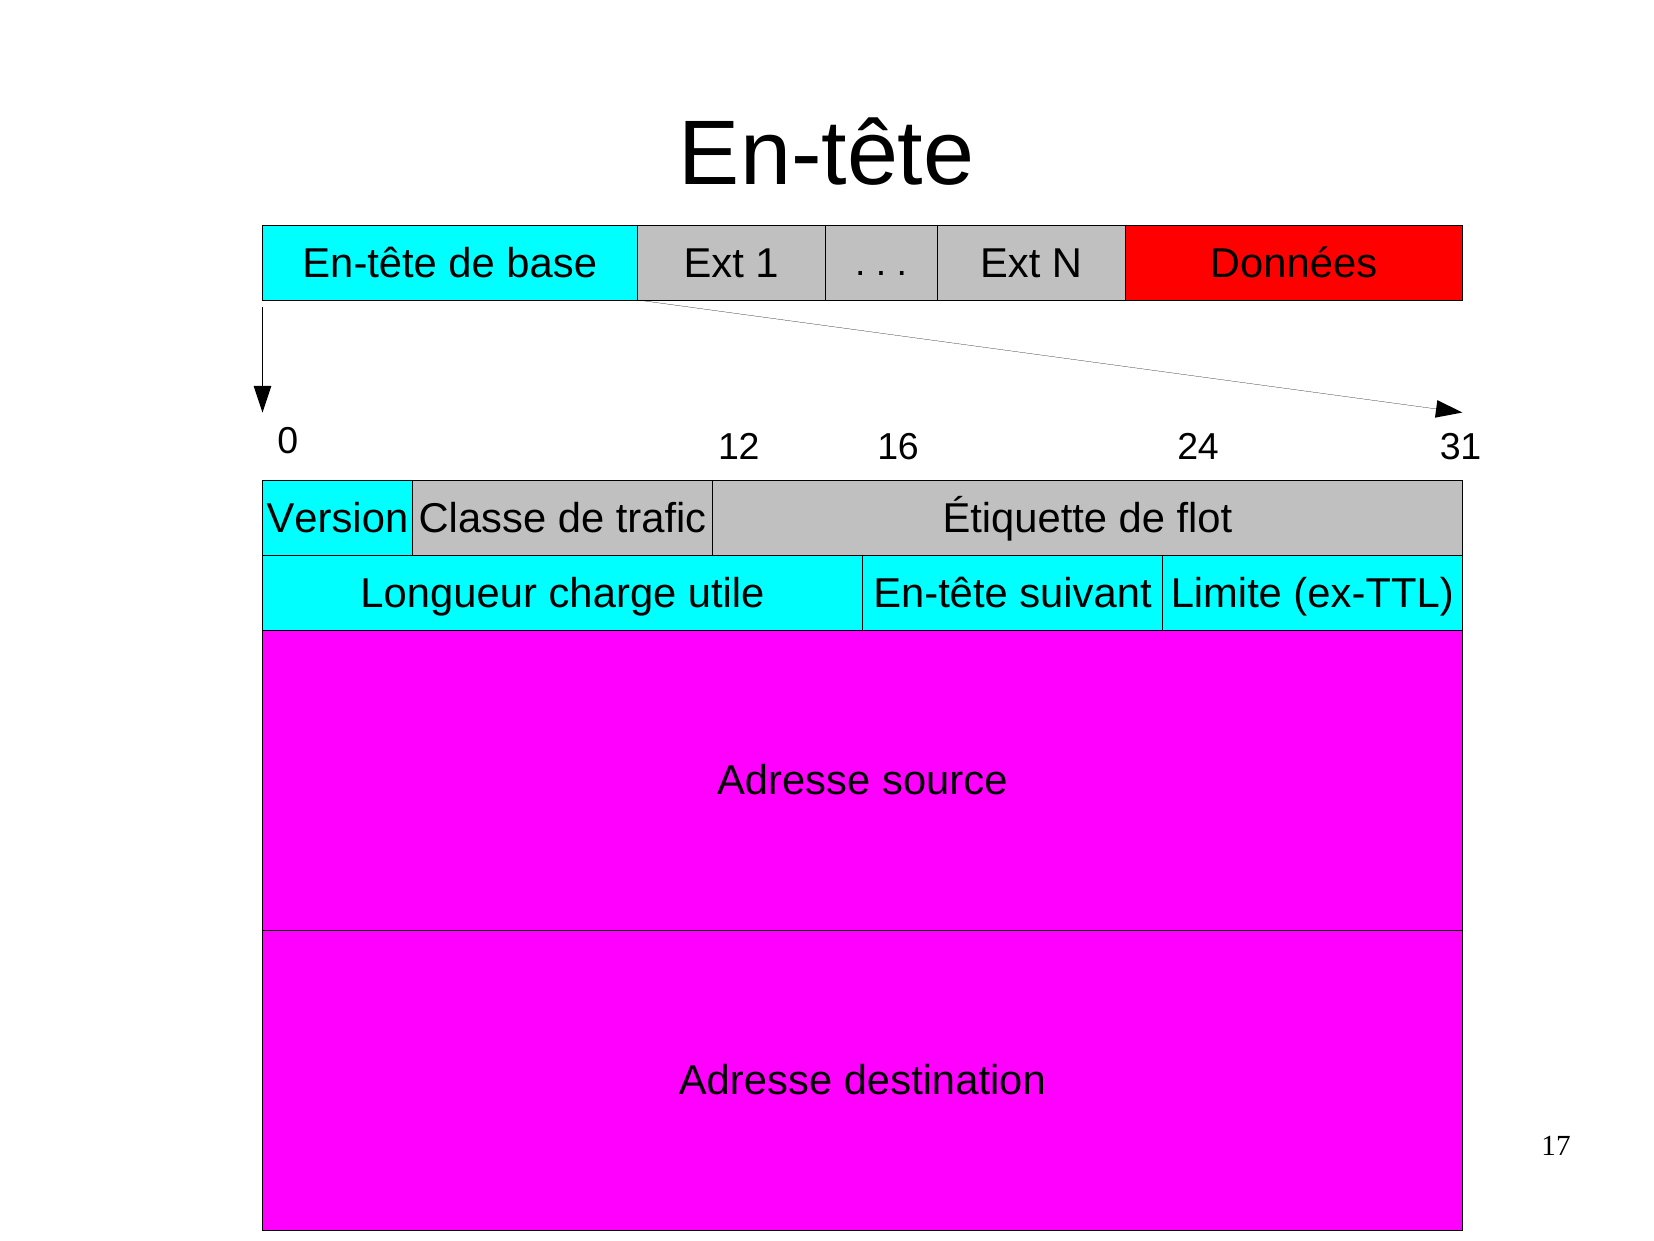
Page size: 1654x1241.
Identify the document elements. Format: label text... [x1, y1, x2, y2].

text_box 24 [1162, 418, 1227, 481]
text_box Adresse destination [262, 930, 1463, 1231]
text_box 16 [862, 418, 927, 481]
text_box En-tête de base [262, 225, 637, 301]
text_box Ext N [938, 225, 1125, 301]
text_box 0 [262, 412, 310, 475]
text_box Classe de trafic [412, 480, 712, 555]
text_box Limite (ex-TTL) [1163, 555, 1463, 630]
text_box En-tête suivant [862, 555, 1163, 630]
text_box 31 [1425, 418, 1489, 481]
text_box Ext 1 [637, 225, 825, 301]
text_box Version [262, 480, 412, 555]
text_box Adresse source [262, 630, 1463, 930]
text_box . . . [825, 225, 938, 301]
text_box Données [1125, 225, 1463, 301]
text_box Longueur charge utile [262, 555, 862, 630]
text_box 12 [703, 418, 768, 481]
title En-tête [82, 49, 1571, 257]
text_box Étiquette de flot [712, 480, 1463, 555]
